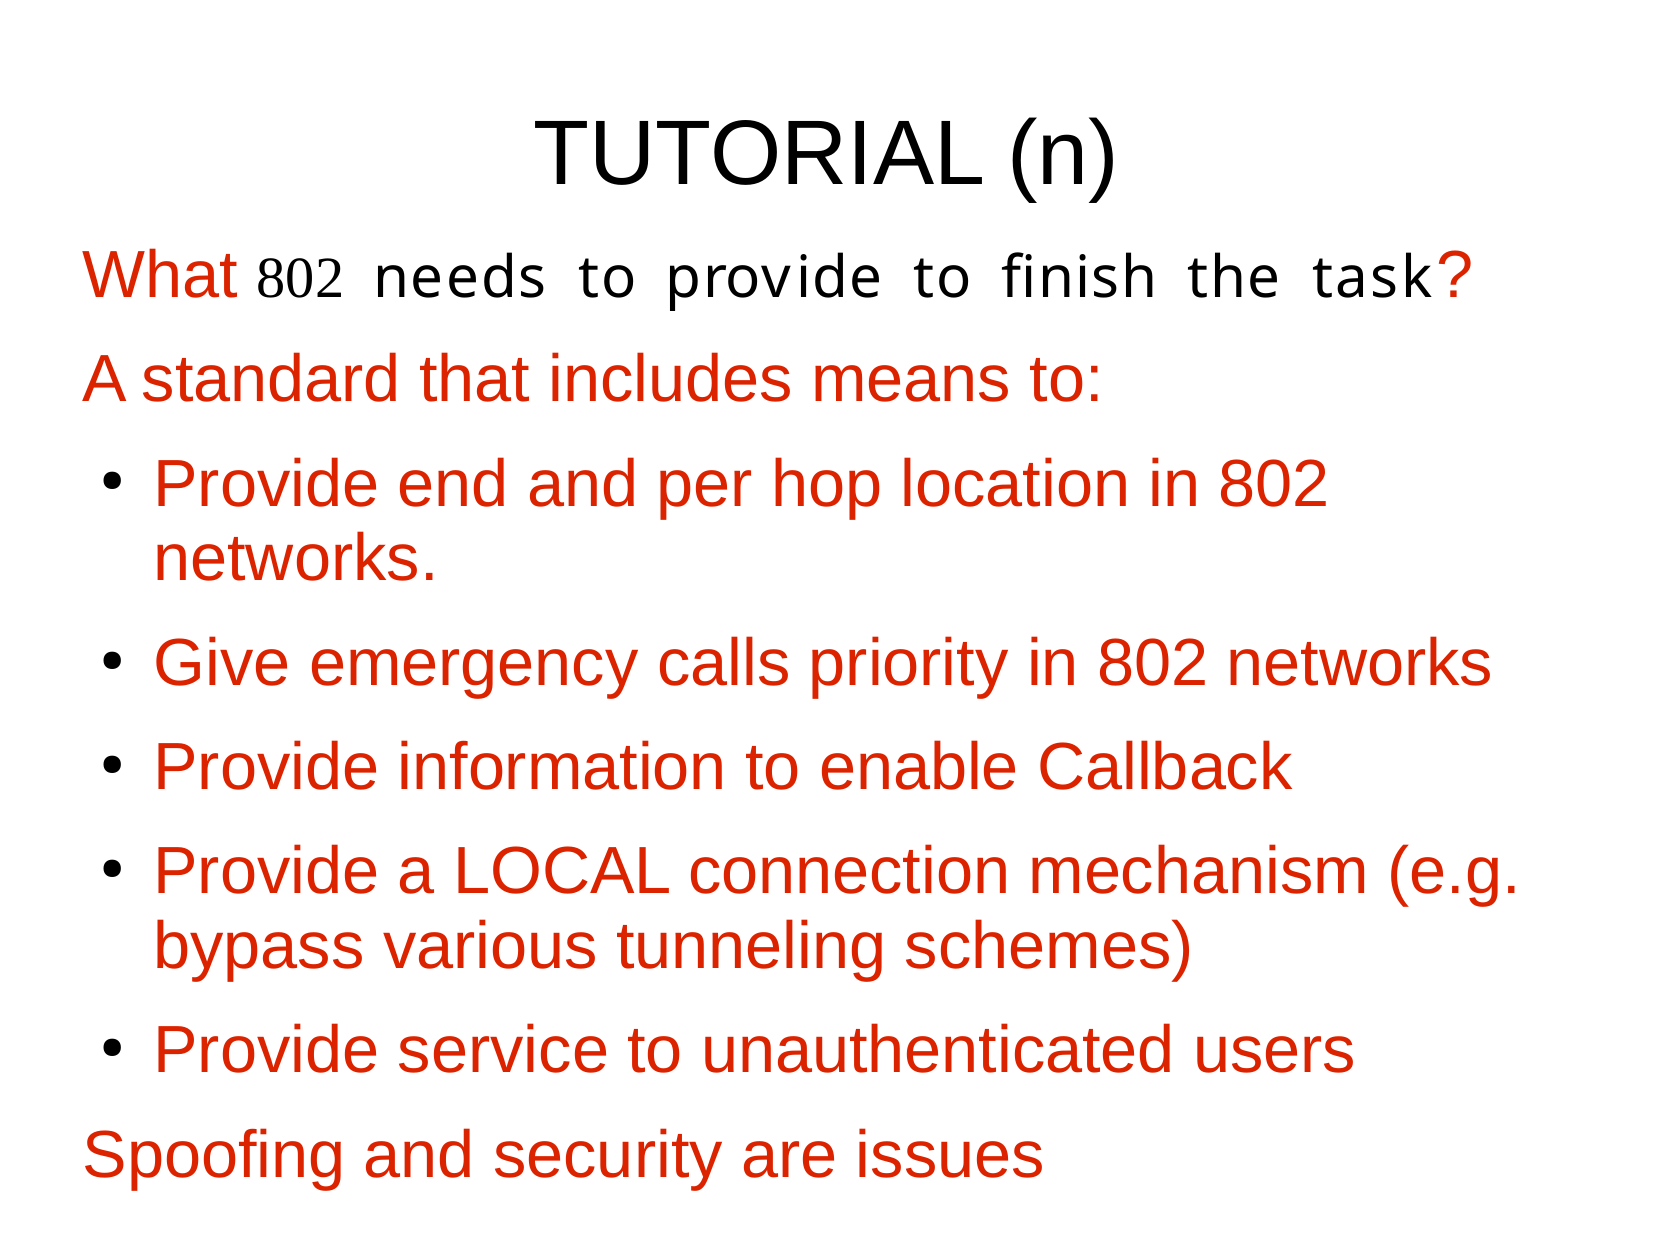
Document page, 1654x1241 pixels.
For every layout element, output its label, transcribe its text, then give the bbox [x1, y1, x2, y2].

list What 802 needs to provide to finish the task? A standard that includes means to: Provide end and per hop location in 802 networks. Give emergency calls priority in 802 networks Provide information to enable Callback Provide a LOCAL connection mechanism (e.g. bypass various tunneling schemes) Provide service to unauthenticated users Spoofing and security are issues [82, 237, 1571, 1194]
title TUTORIAL (n) [82, 56, 1571, 237]
